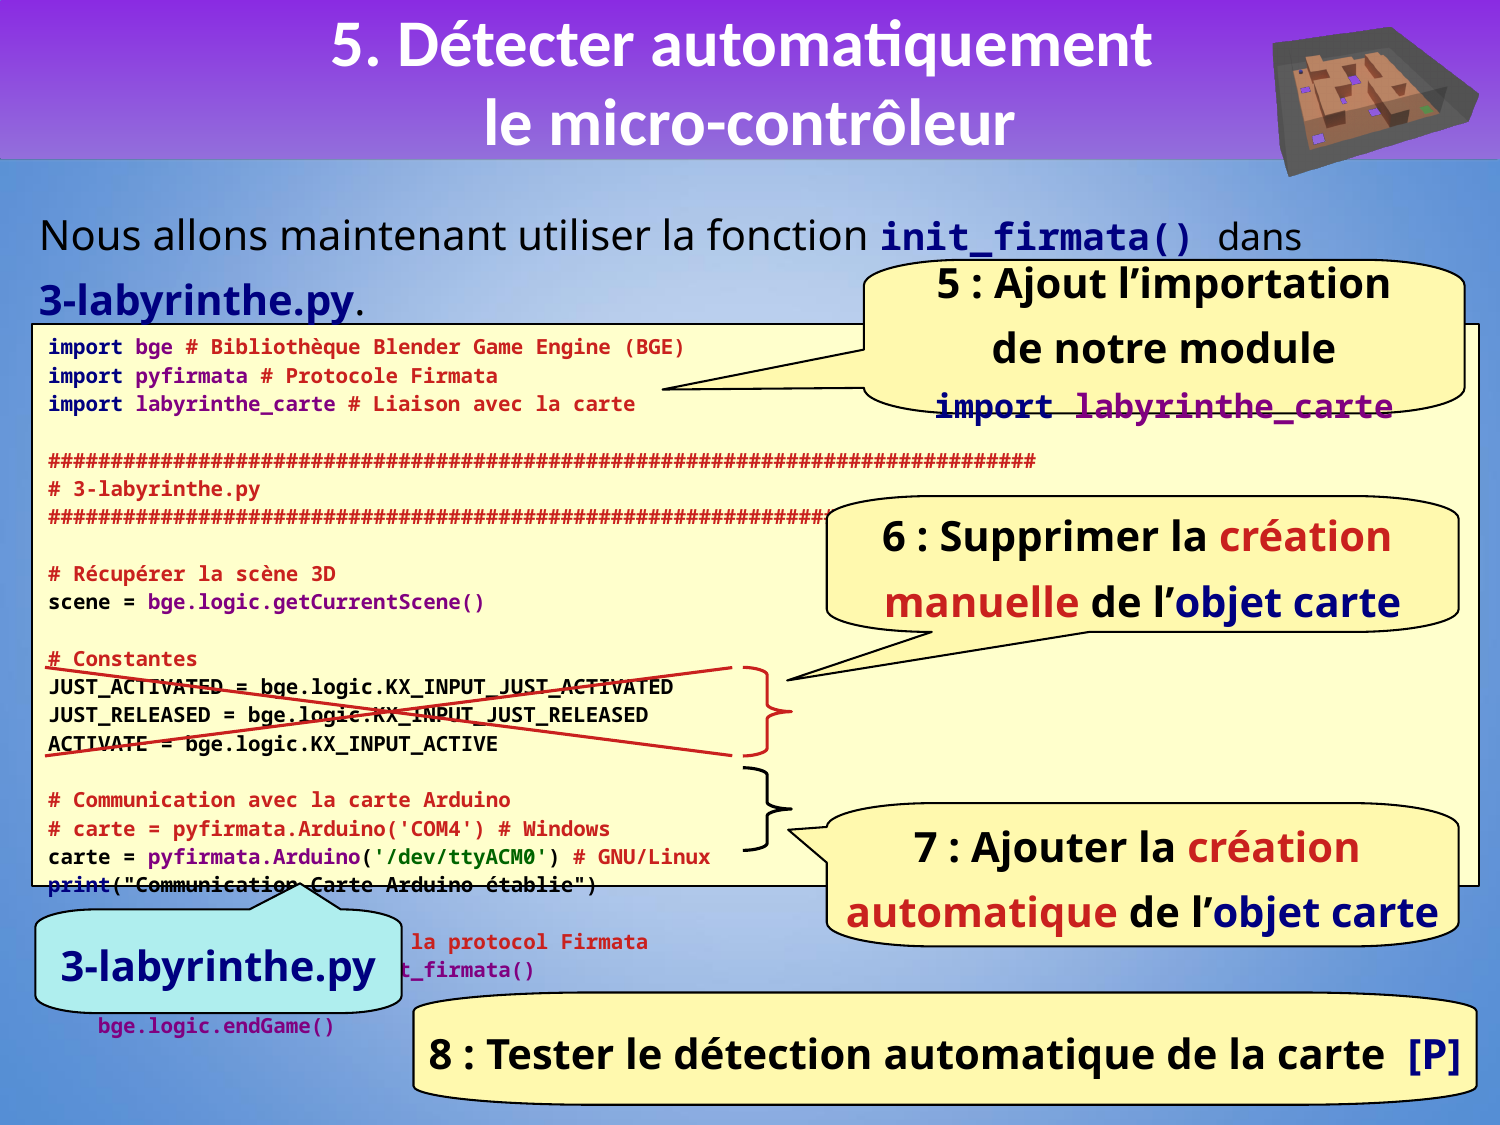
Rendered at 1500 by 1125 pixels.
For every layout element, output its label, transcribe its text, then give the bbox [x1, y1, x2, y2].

text_box 3-labyrinthe.py [35, 883, 402, 1014]
text_box 5. Détecter automatiquement le micro-contrôleur [0, 0, 1500, 159]
text_box 5 : Ajout l’importation de notre module import labyrinthe_carte [662, 259, 1465, 414]
text_box 6 : Supprimer la création manuelle de l’objet carte [787, 496, 1459, 681]
text_box import bge # Bibliothèque Blender Game Engine (BGE) import pyfirmata # Protocole Firmata import labyrinthe_carte # Liaison avec la carte ############################################################################### # 3-labyrinthe.py ############################################################################### # Récupérer la scène 3D scene = bge.logic.getCurrentScene() # Constantes JUST_ACTIVATED = bge.logic.KX_INPUT_JUST_ACTIVATED JUST_RELEASED = bge.logic.KX_INPUT_JUST_RELEASED ACTIVATE = bge.logic.KX_INPUT_ACTIVE # Communication avec la carte Arduino # carte = pyfirmata.Arduino('COM4') # Windows carte = pyfirmata.Arduino('/dev/ttyACM0') # GNU/Linux print("Communication Carte Arduino établie") # Détection de la carte avec la protocol Firmata carte = labyrinthe_carte.init_firmata() if carte is None: bge.logic.endGame() [32, 324, 1480, 886]
text_box 8 : Tester le détection automatique de la carte [P] [413, 992, 1477, 1105]
text_box Nous allons maintenant utiliser la fonction init_firmata() dans 3-labyrinthe.py. [24, 189, 1489, 301]
text_box 7 : Ajouter la création automatique de l’objet carte [788, 803, 1459, 947]
picture [0, 27, 1500, 1125]
